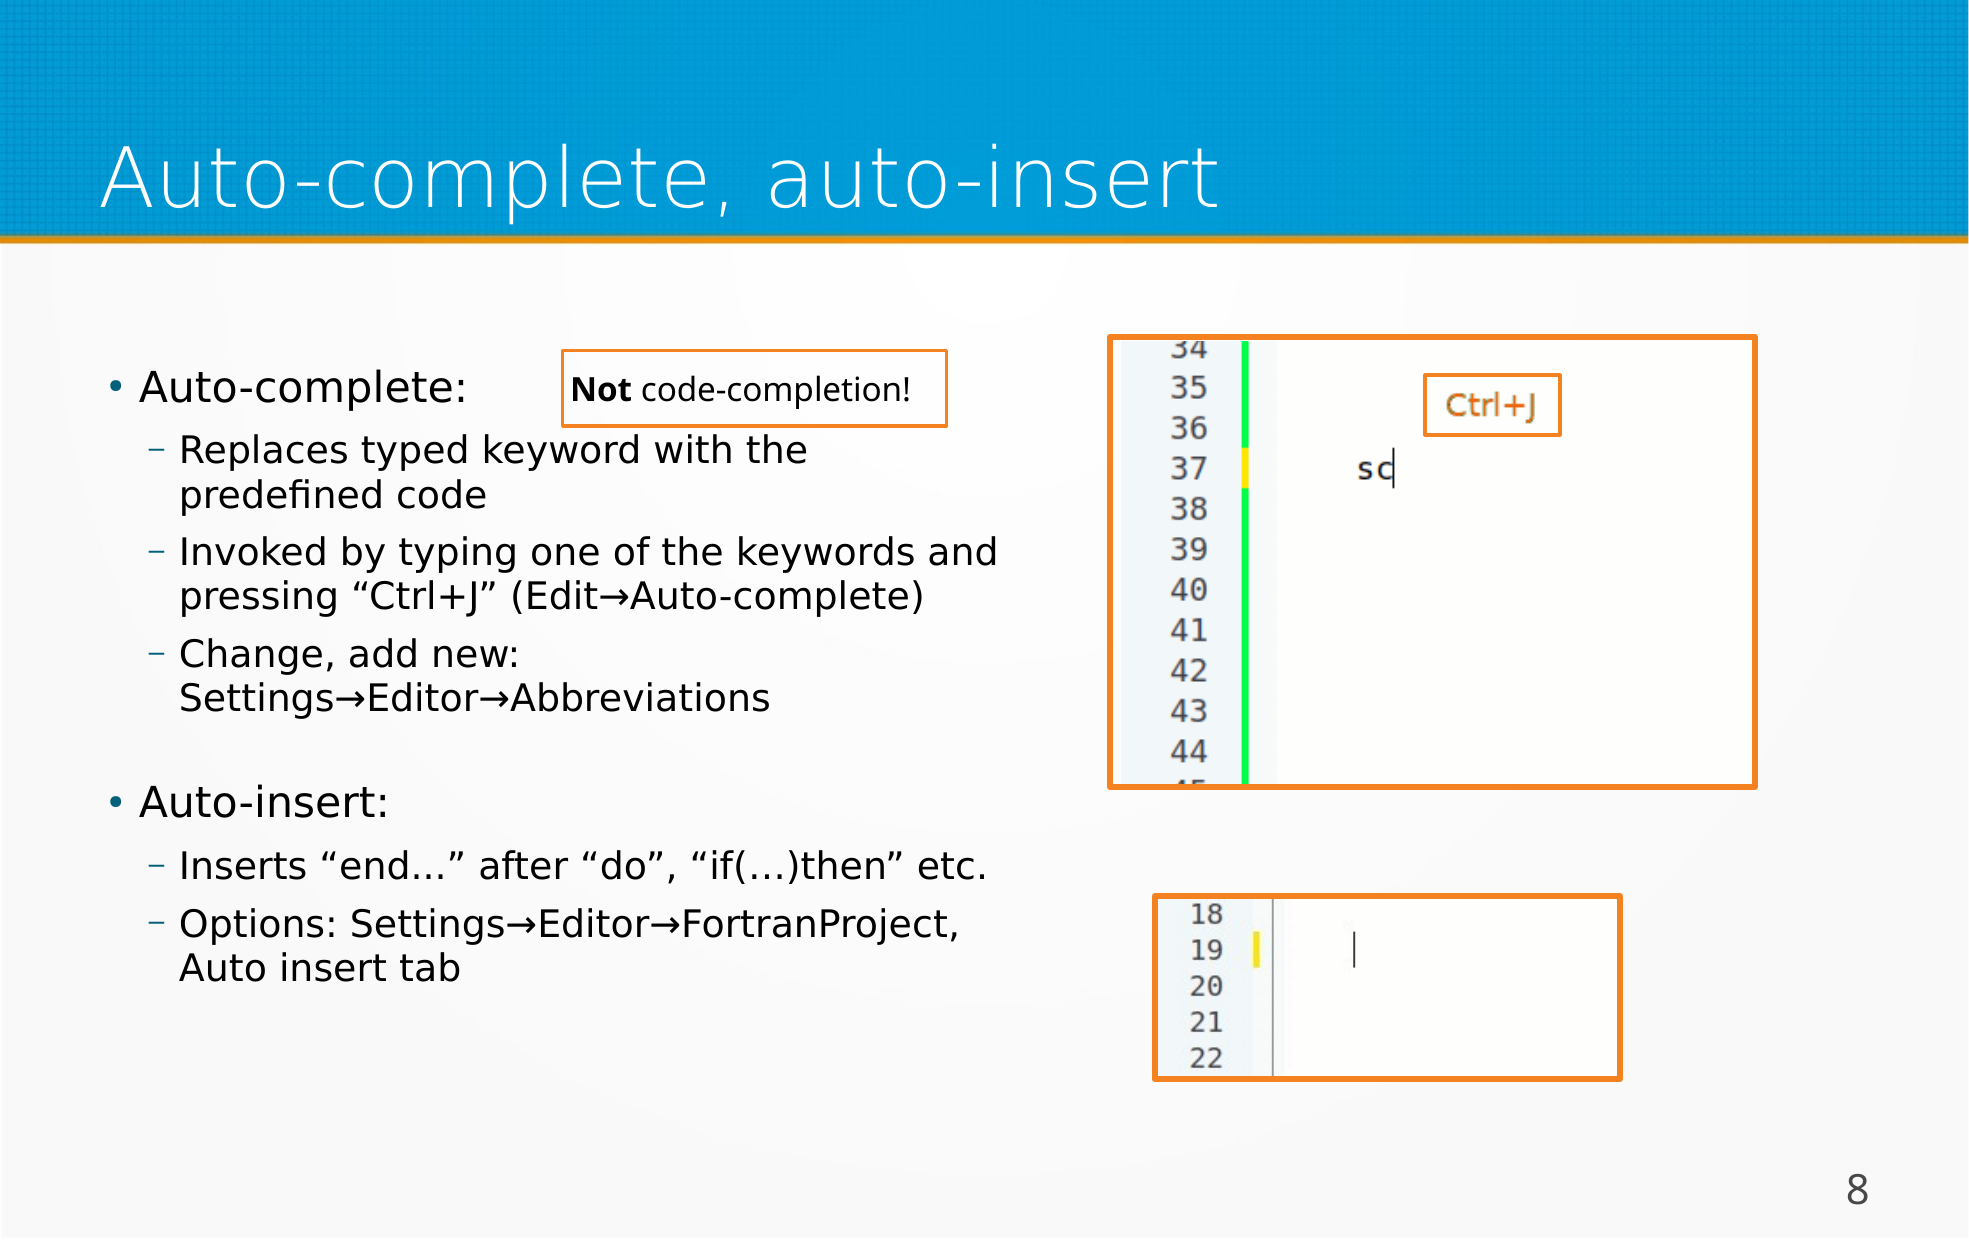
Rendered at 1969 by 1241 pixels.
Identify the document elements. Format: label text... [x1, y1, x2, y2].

list Auto-complete: Replaces typed keyword with the predefined code Invoked by typing one of the keywords and pressing “Ctrl+J” (Edit→Auto-complete) Change, add new: Settings→Editor→Abbreviations Auto-insert: Inserts “end...” after “do”, “if(…)then” etc. Options: Settings→Editor→FortranProject, Auto insert tab [98, 315, 1006, 1081]
text_box Not code-completion! [562, 350, 947, 426]
picture [0, 233, 1969, 1241]
title Auto-complete, auto-insert [98, 19, 1870, 227]
